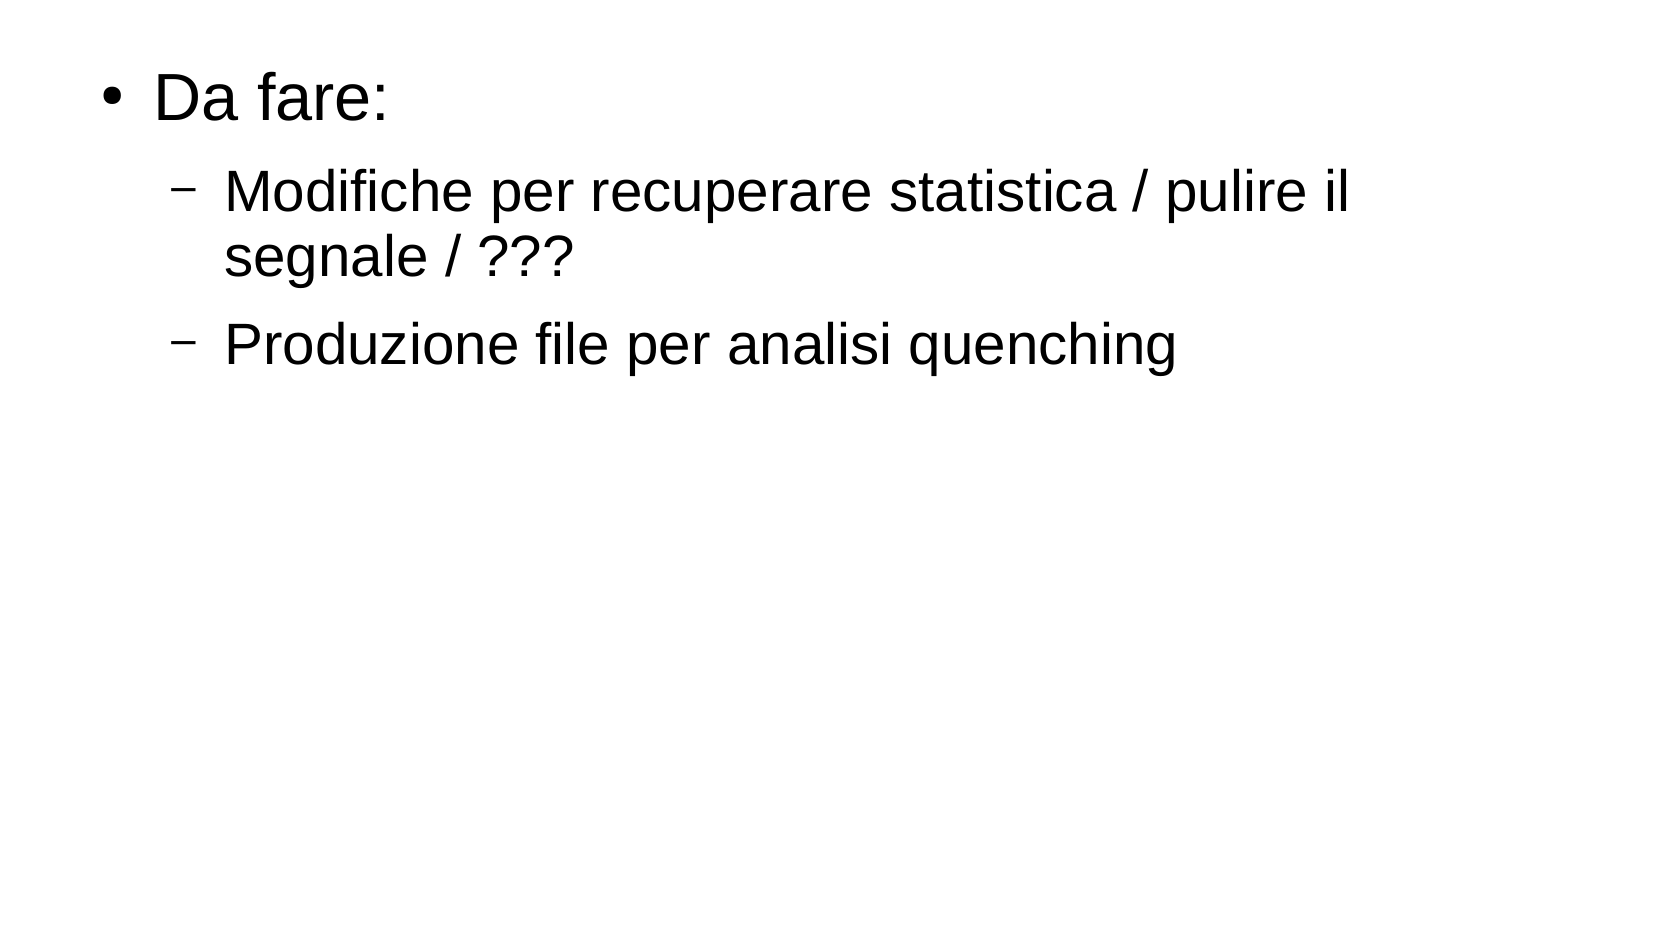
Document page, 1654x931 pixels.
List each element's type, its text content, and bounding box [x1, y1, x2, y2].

list Da fare: Modifiche per recuperare statistica / pulire il segnale / ??? Produzione file per analisi quenching [82, 60, 1636, 757]
